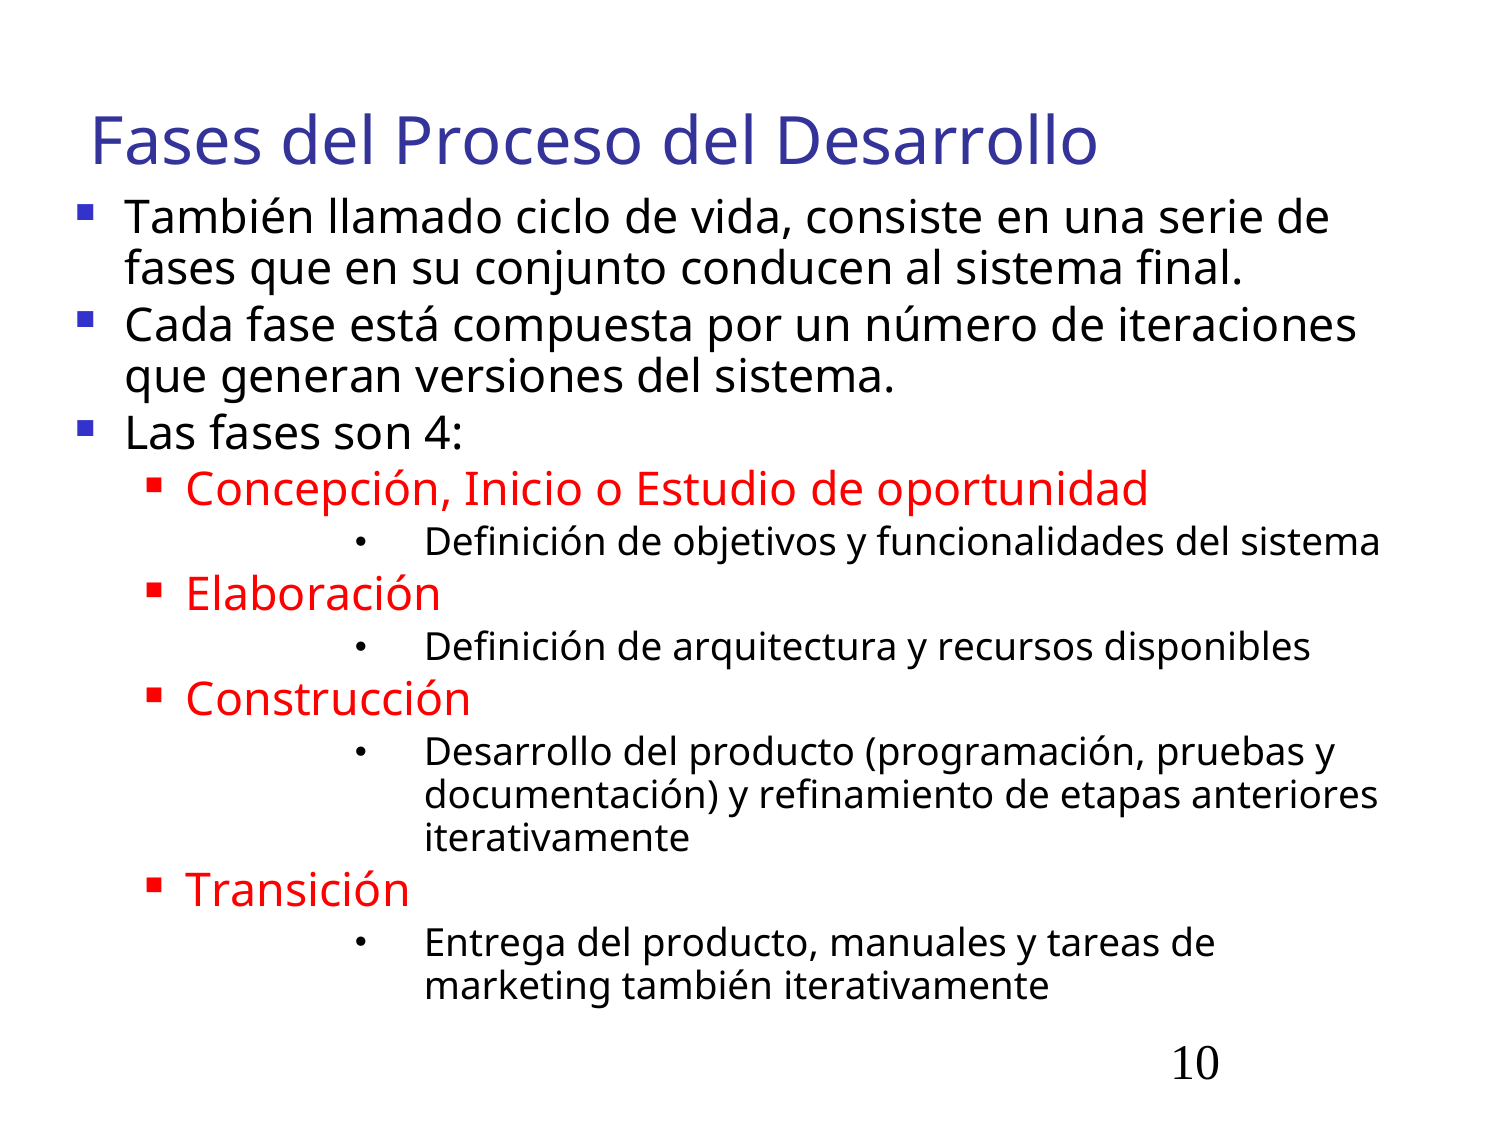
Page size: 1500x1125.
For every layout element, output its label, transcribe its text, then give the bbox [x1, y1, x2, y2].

list También llamado ciclo de vida, consiste en una serie de fases que en su conjunto conducen al sistema final. Cada fase está compuesta por un número de iteraciones que generan versiones del sistema. Las fases son 4: Concepción, Inicio o Estudio de oportunidad Definición de objetivos y funcionalidades del sistema Elaboración Definición de arquitectura y recursos disponibles Construcción Desarrollo del producto (programación, pruebas y documentación) y refinamiento de etapas anteriores iterativamente Transición Entrega del producto, manuales y tareas de marketing también iterativamente [74, 187, 1398, 1050]
title Fases del Proceso del Desarrollo [75, 25, 1426, 188]
